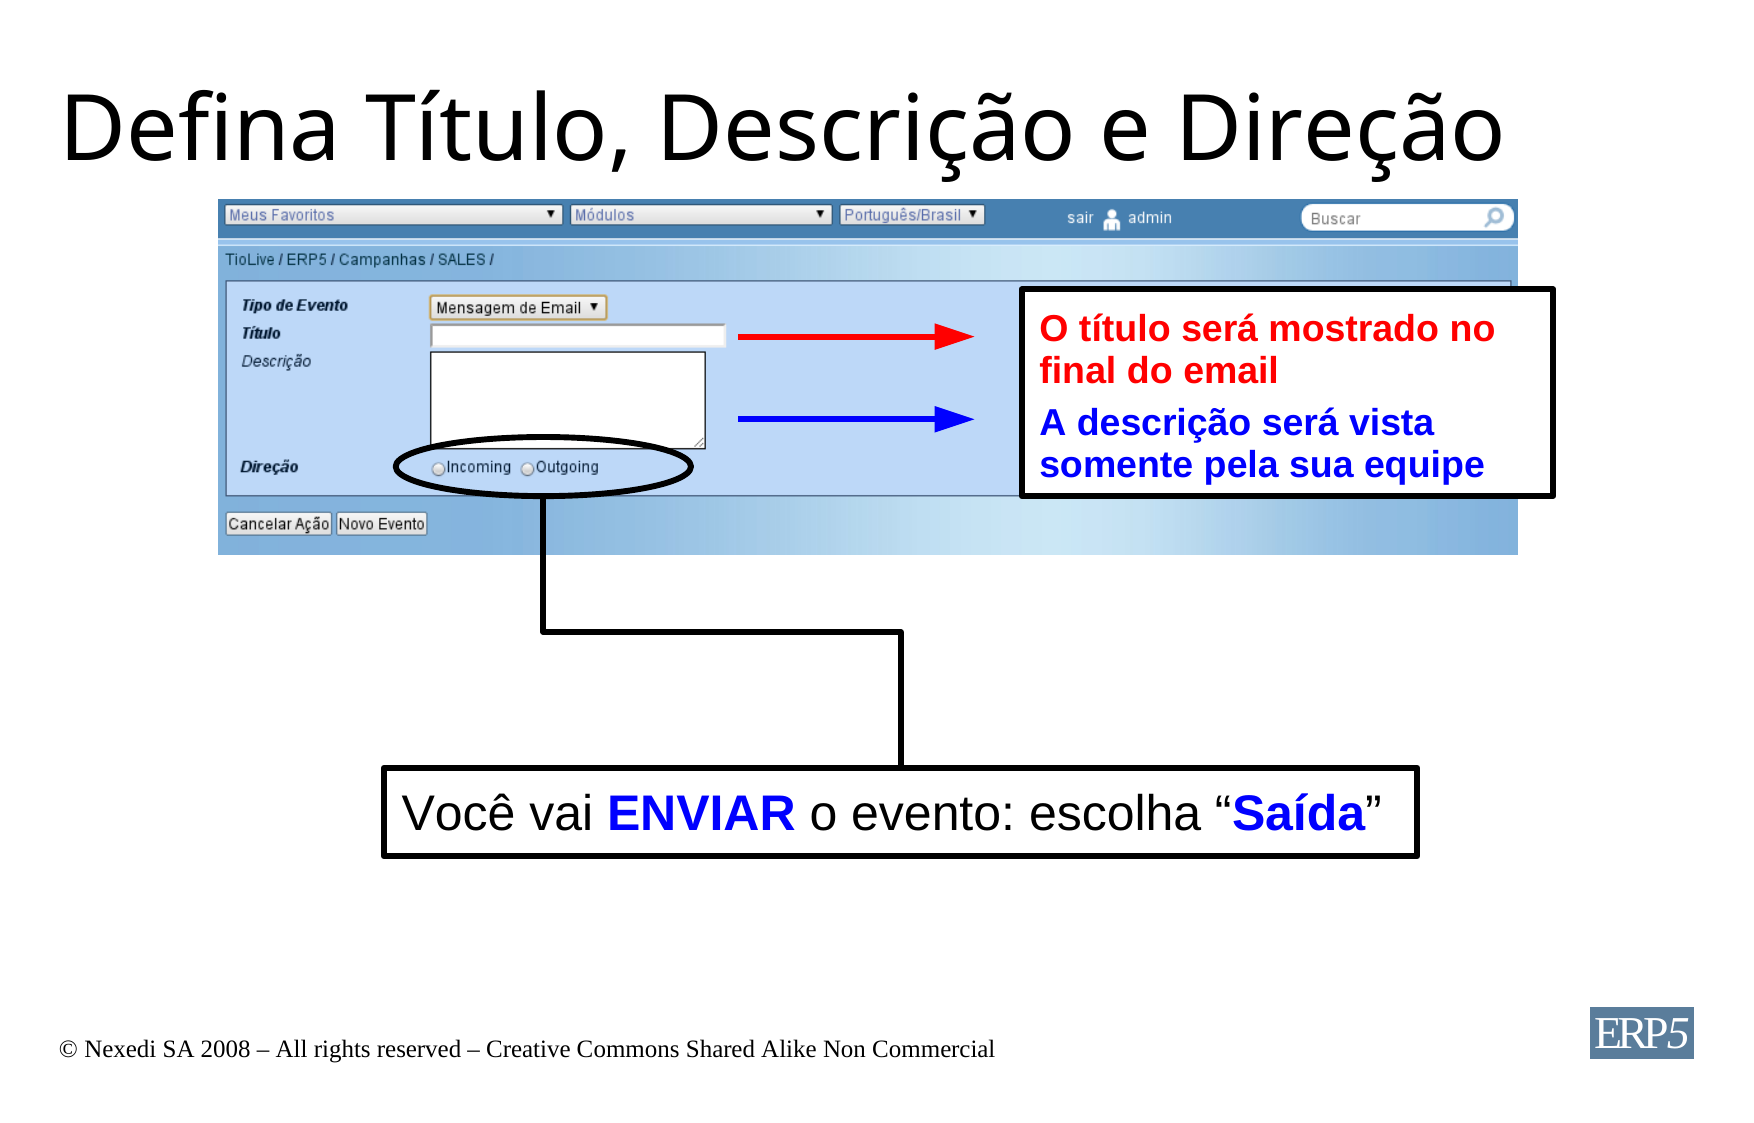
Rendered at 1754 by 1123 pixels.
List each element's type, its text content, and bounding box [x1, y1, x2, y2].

text_box O título será mostrado no final do email [1039, 307, 1571, 392]
text_box A descrição será vista somente pela sua equipe [1039, 401, 1571, 486]
text_box [383, 767, 1418, 857]
text_box [1021, 289, 1554, 497]
text_box Você vai ENVIAR o evento: escolha “Saída” [401, 785, 1495, 842]
picture [218, 199, 1518, 555]
title Defina Título, Descrição e Direção [59, 63, 1695, 187]
picture [399, 440, 687, 493]
